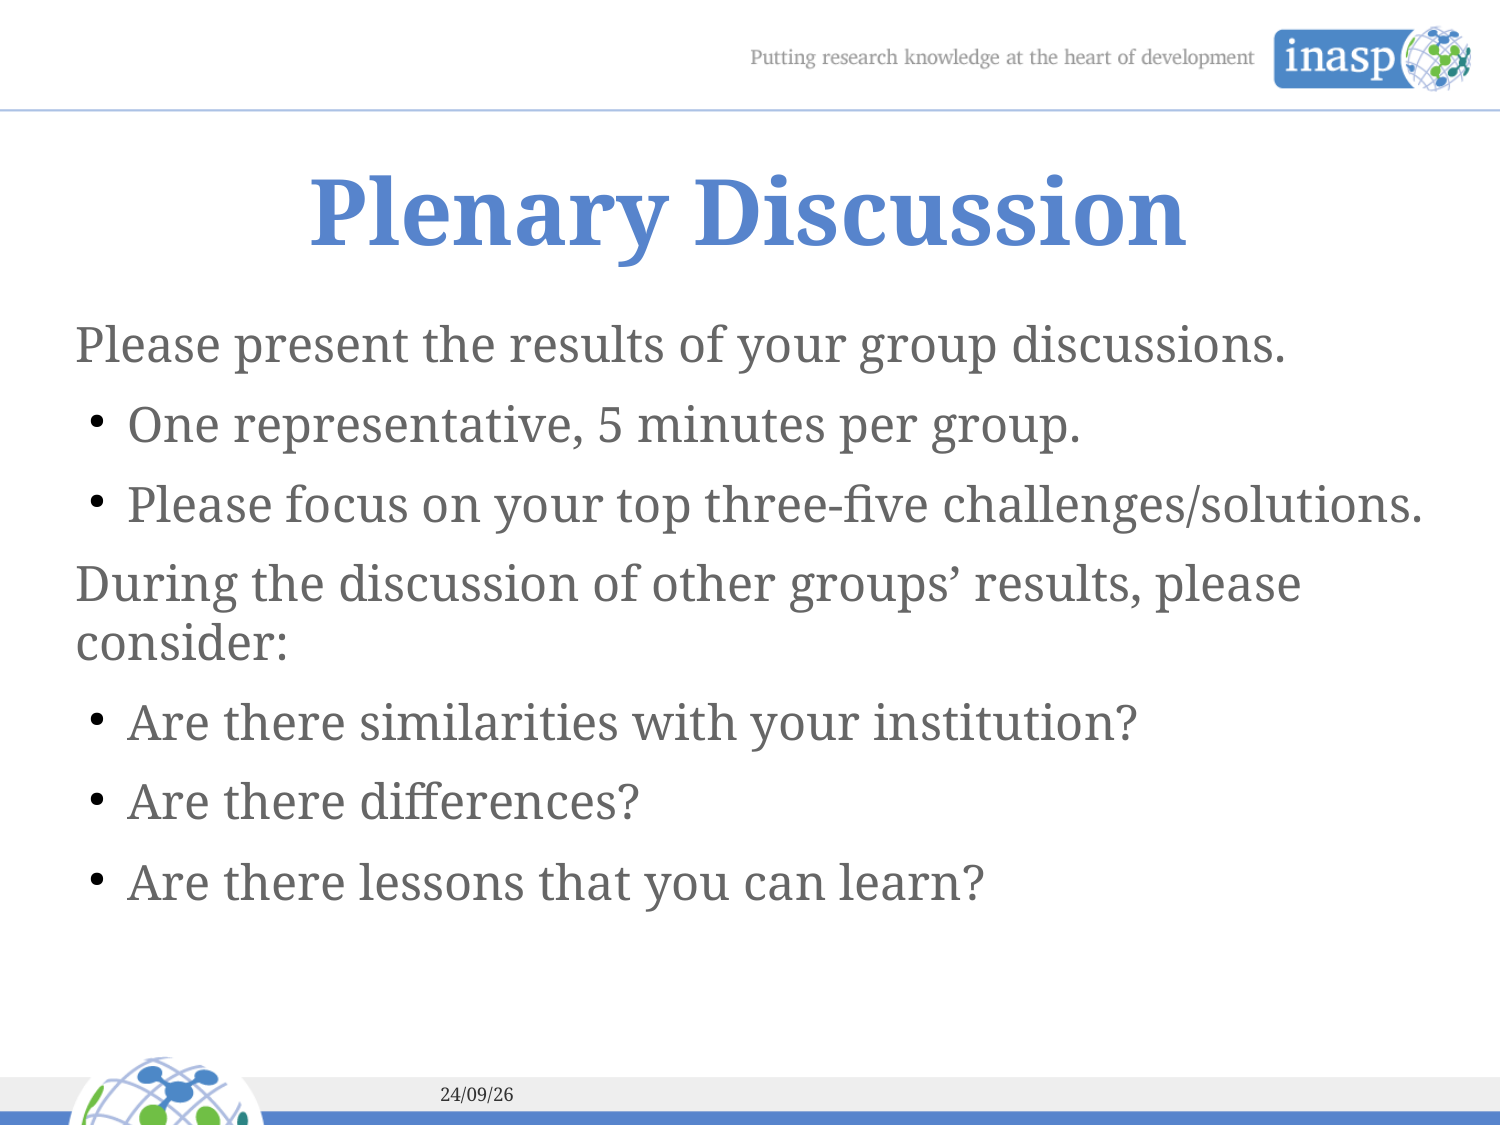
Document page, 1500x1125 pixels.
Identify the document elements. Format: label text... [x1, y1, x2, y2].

title Plenary Discussion [75, 129, 1426, 313]
list Please present the results of your group discussions. One representative, 5 minutes per group. Please focus on your top three-five challenges/solutions. During the discussion of other groups’ results, please consider: Are there similarities with your institution? Are there differences? Are there lessons that you can learn? [75, 313, 1426, 967]
picture [0, 0, 1500, 1125]
